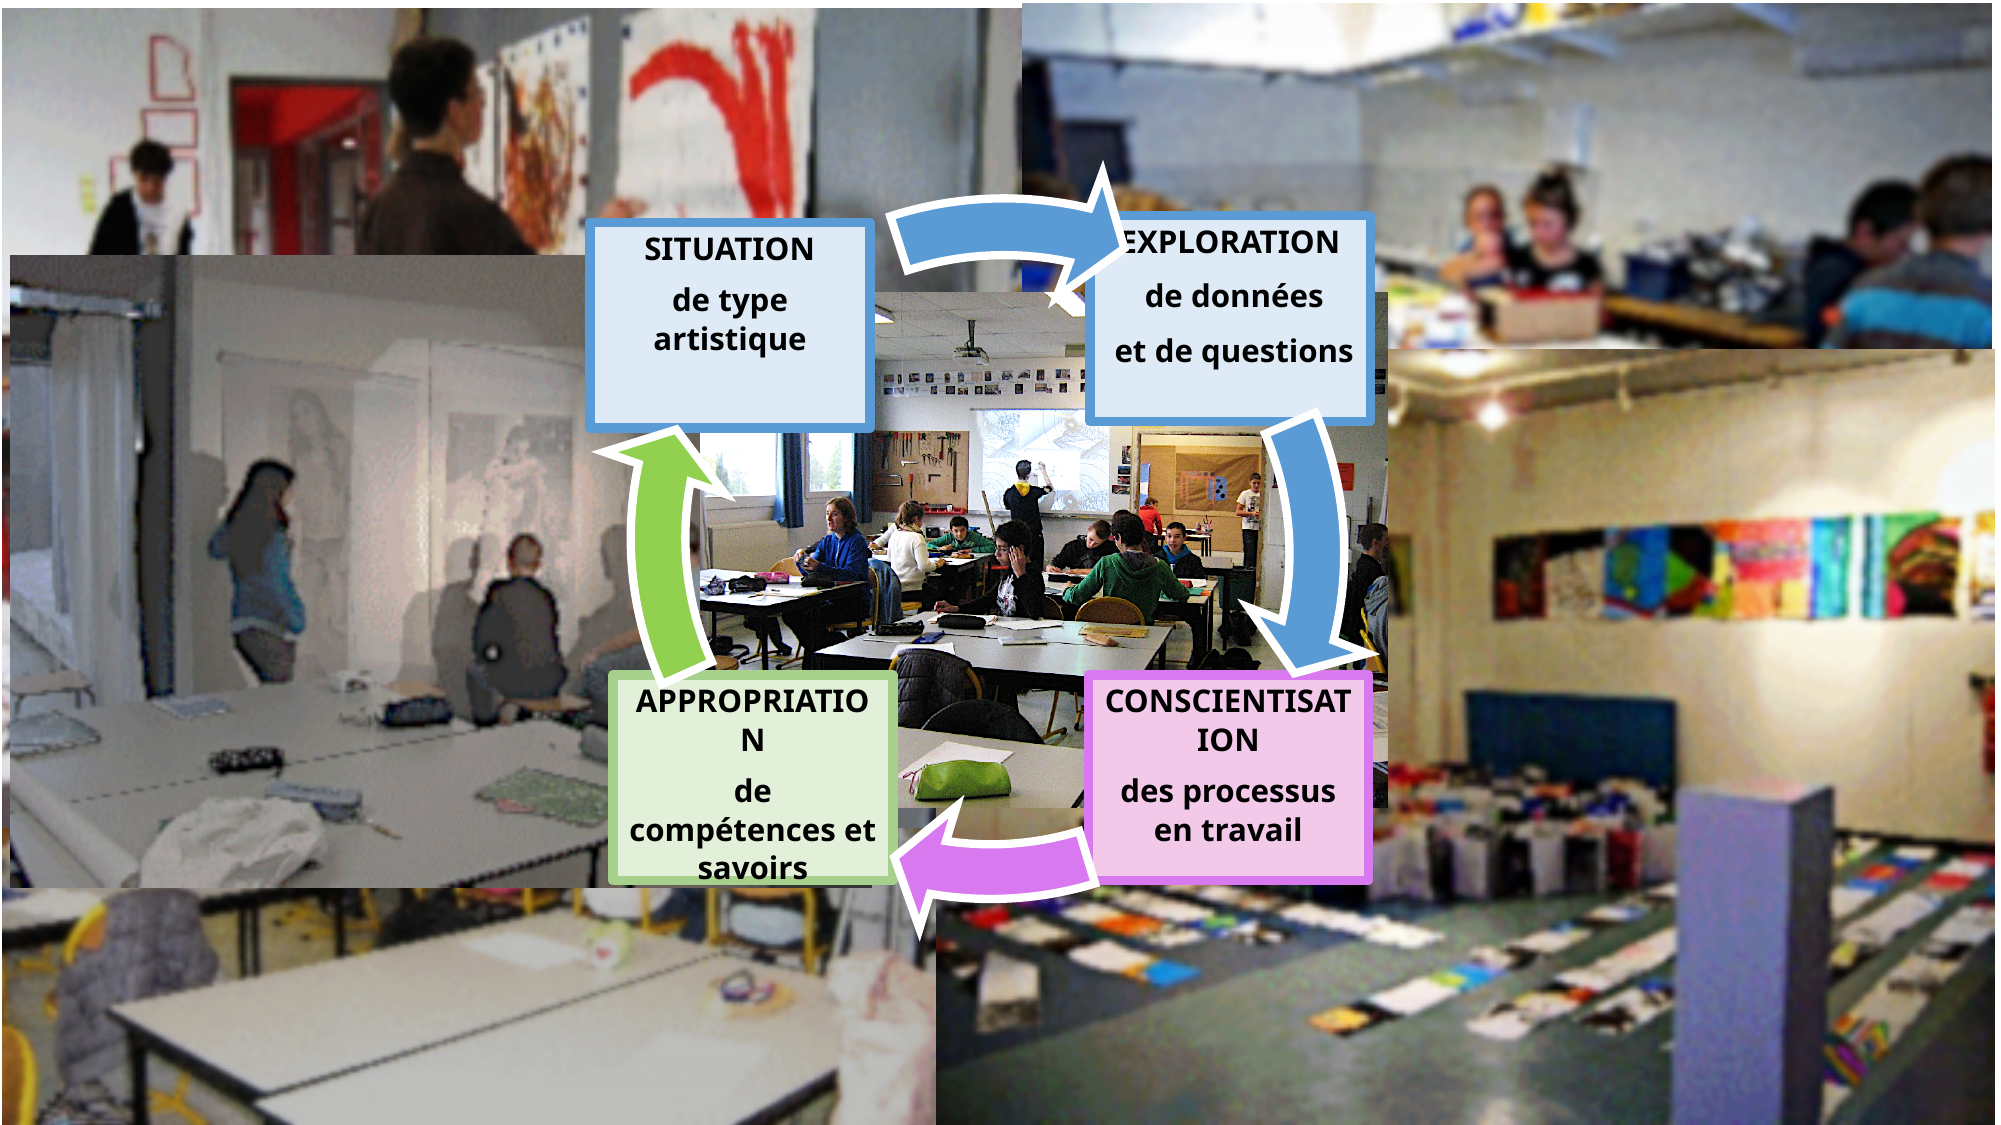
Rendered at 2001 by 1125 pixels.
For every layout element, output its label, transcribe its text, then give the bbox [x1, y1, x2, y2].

picture [2, 3, 1995, 1125]
text_box CONSCIENTISATION des processus en travail [1088, 674, 1369, 881]
text_box [604, 429, 725, 685]
text_box APPROPRIATION de compétences et savoirs [612, 674, 893, 881]
text_box [1248, 412, 1368, 674]
text_box [890, 173, 1125, 298]
text_box EXPLORATION de données et de questions [1090, 215, 1371, 422]
text_box SITUATION de type artistique [589, 222, 871, 429]
text_box [894, 806, 1096, 929]
